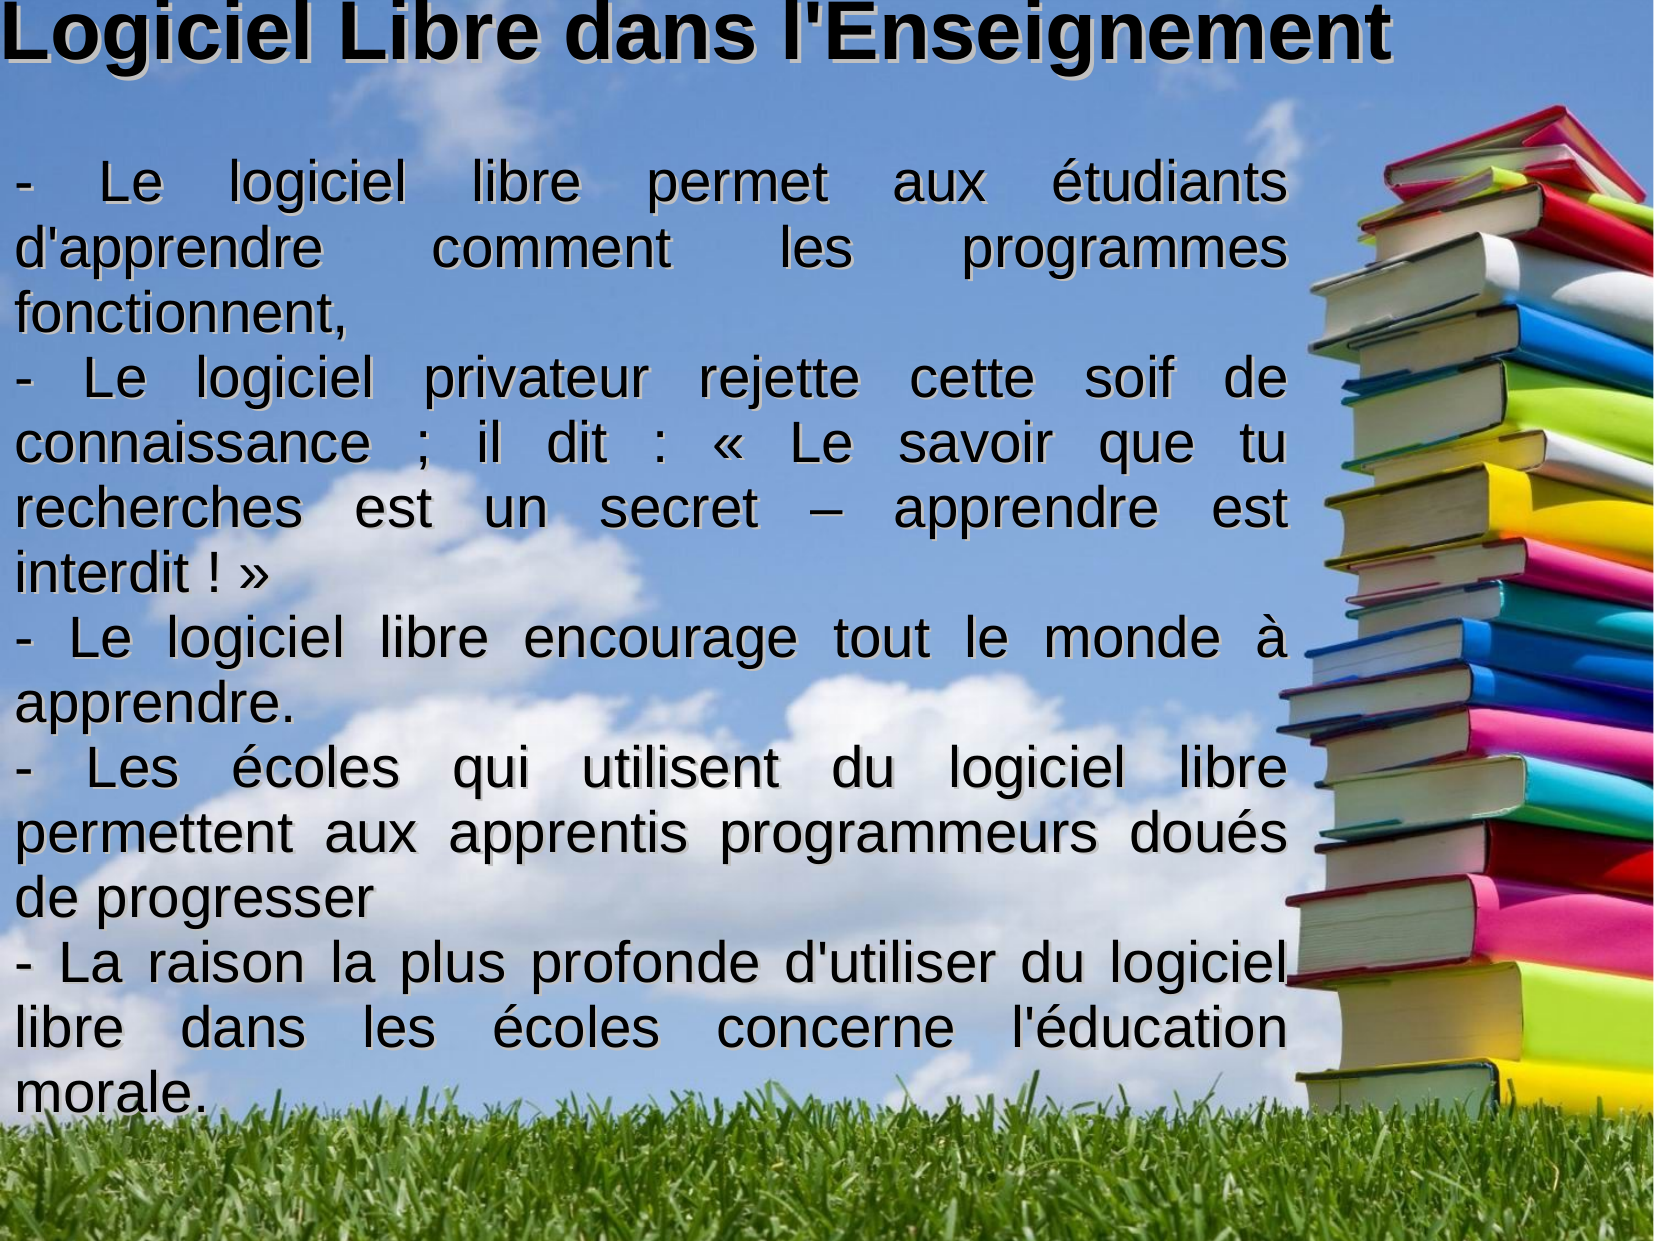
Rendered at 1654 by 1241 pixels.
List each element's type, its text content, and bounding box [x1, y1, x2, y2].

text_box Logiciel Libre dans l'Enseignement [0, 0, 1571, 85]
picture [0, 0, 1654, 1241]
text_box - Le logiciel libre permet aux étudiants d'apprendre comment les programmes fonctionnent, - Le logiciel privateur rejette cette soif de connaissance ; il dit : « Le savoir que tu recherches est un secret – apprendre est interdit ! » - Le logiciel libre encourage tout le monde à apprendre. - Les écoles qui utilisent du logiciel libre permettent aux apprentis programmeurs doués de progresser - La raison la plus profonde d'utiliser du logiciel libre dans les écoles concerne l'éducation morale. [0, 141, 1306, 1241]
